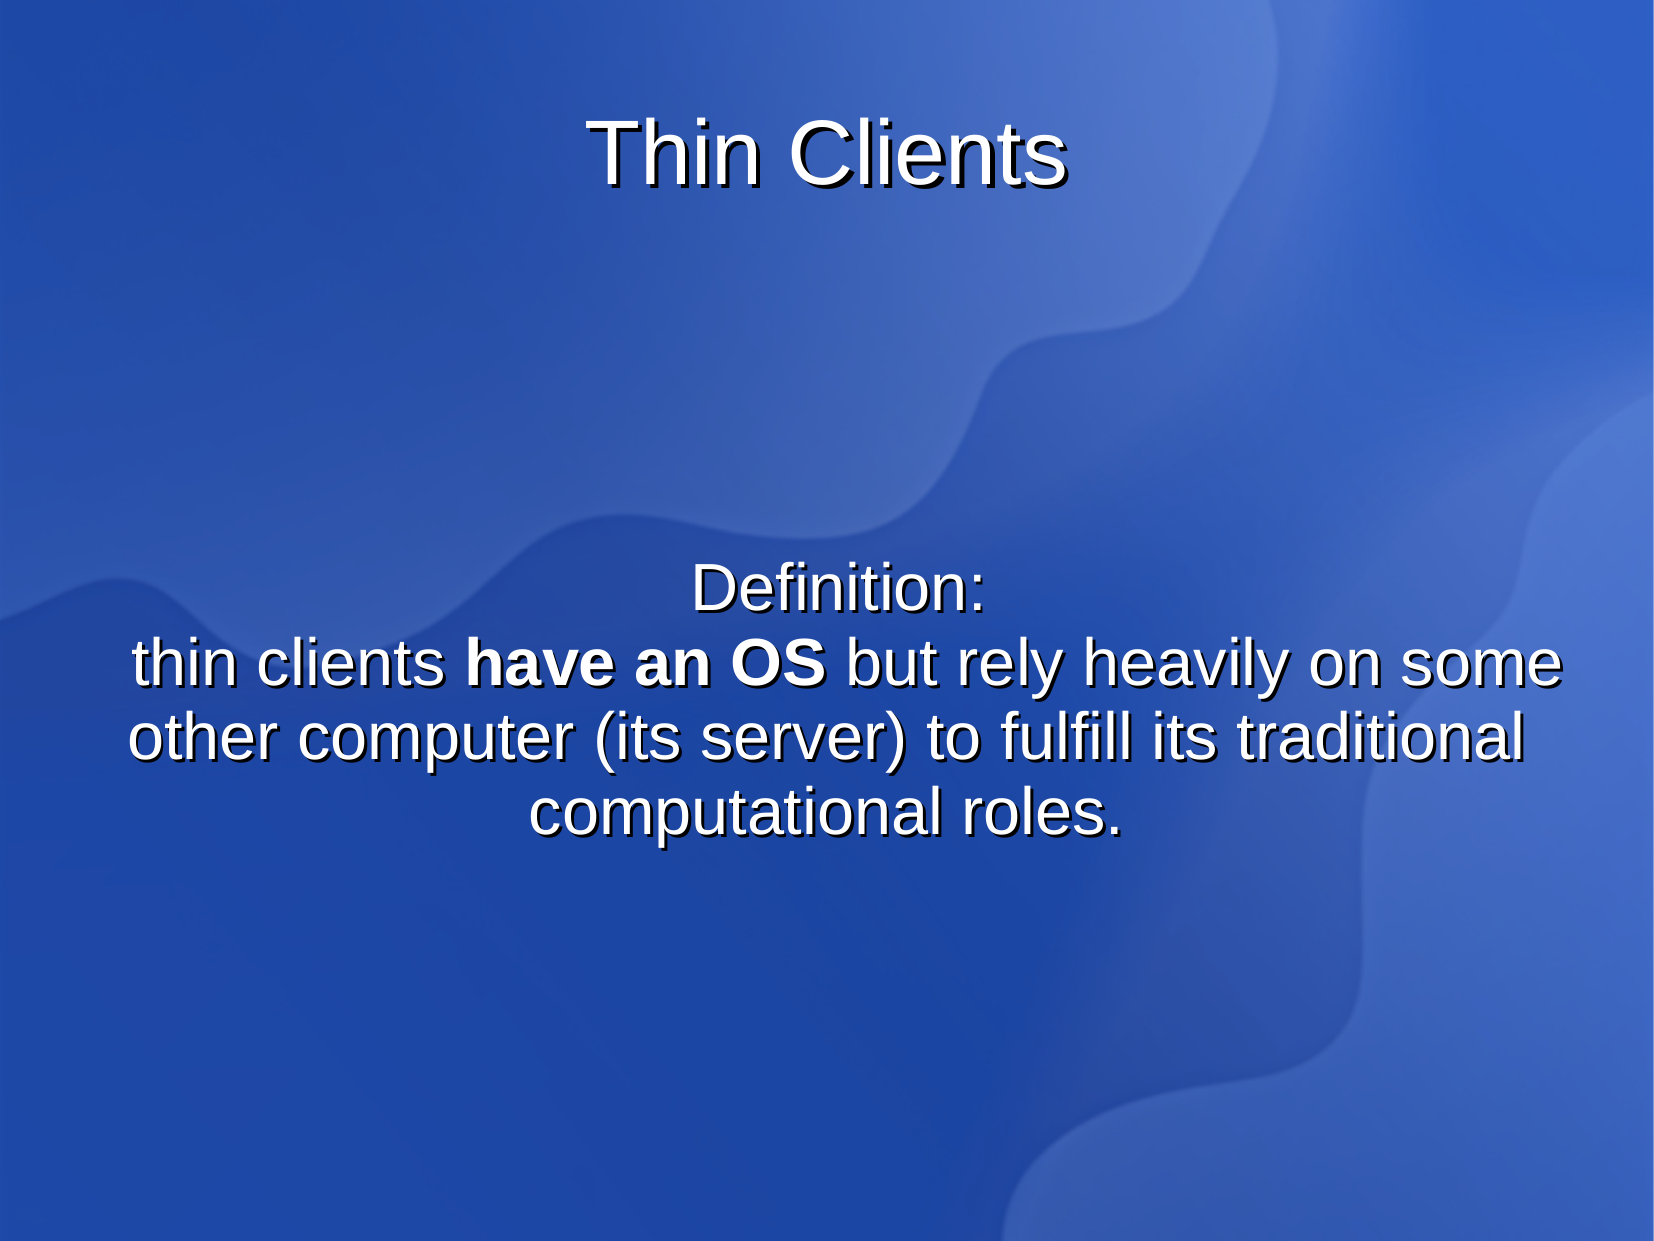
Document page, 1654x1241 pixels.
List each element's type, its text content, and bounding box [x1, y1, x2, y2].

subtitle Definition: thin clients have an OS but rely heavily on some other computer (its server) to fulfill its traditional computational roles. [82, 290, 1571, 1109]
picture [0, 0, 1654, 1241]
title Thin Clients [82, 49, 1571, 257]
